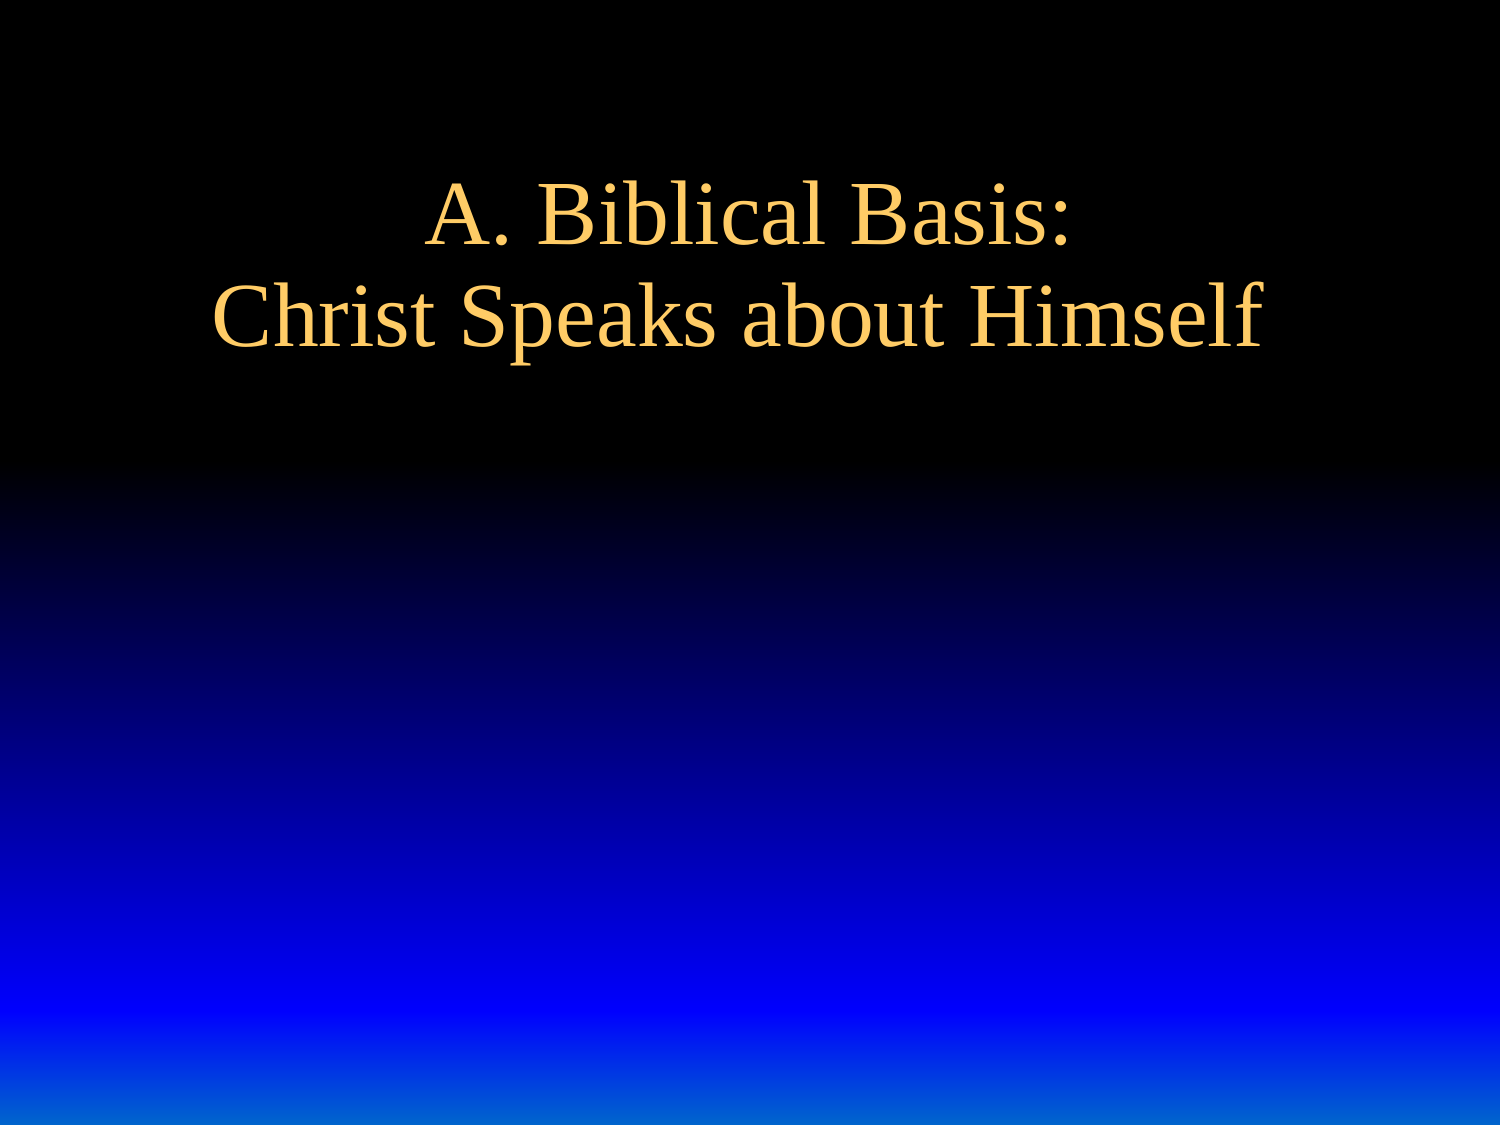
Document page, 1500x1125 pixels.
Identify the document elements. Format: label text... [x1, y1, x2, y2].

title A. Biblical Basis: Christ Speaks about Himself [112, 155, 1388, 374]
